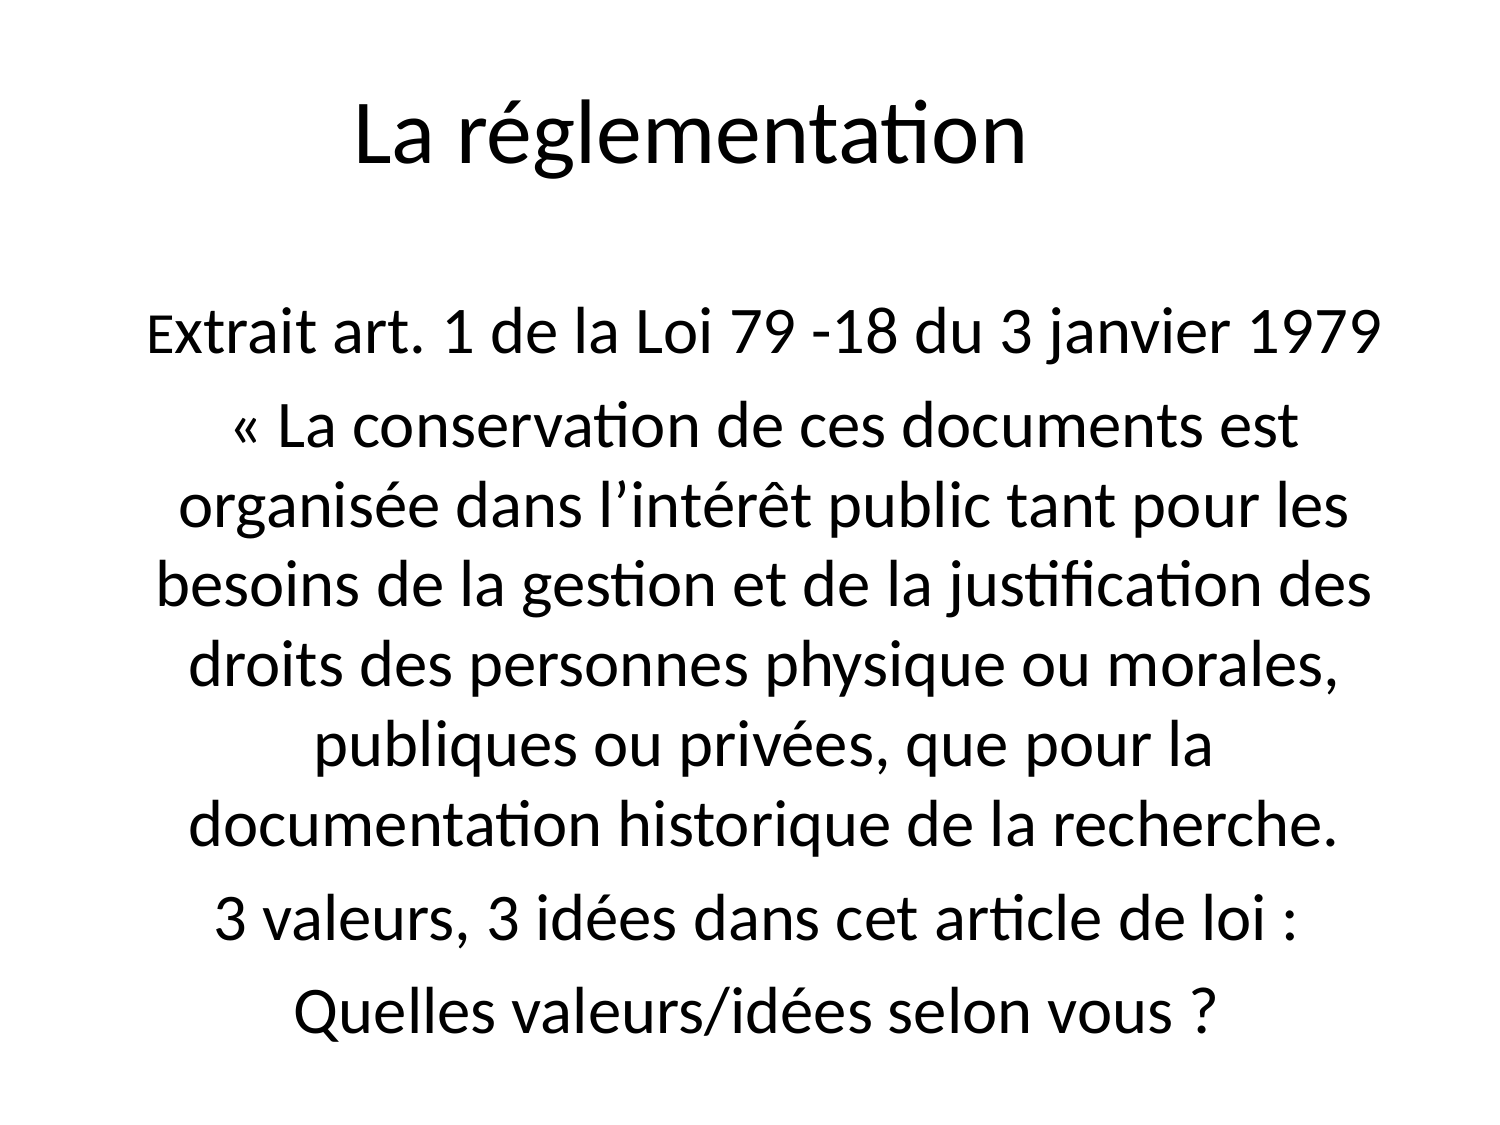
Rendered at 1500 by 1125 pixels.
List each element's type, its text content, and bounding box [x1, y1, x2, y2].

title La réglementation [83, 17, 1358, 236]
subtitle Extrait art. 1 de la Loi 79 -18 du 3 janvier 1979 « La conservation de ces documents est organisée dans l’intérêt public tant pour les besoins de la gestion et de la justification des droits des personnes physique ou morales, publiques ou privées, que pour la documentation historique de la recherche. 3 valeurs, 3 idées dans cet article de loi : Quelles valeurs/idées selon vous ? [141, 203, 1388, 1093]
